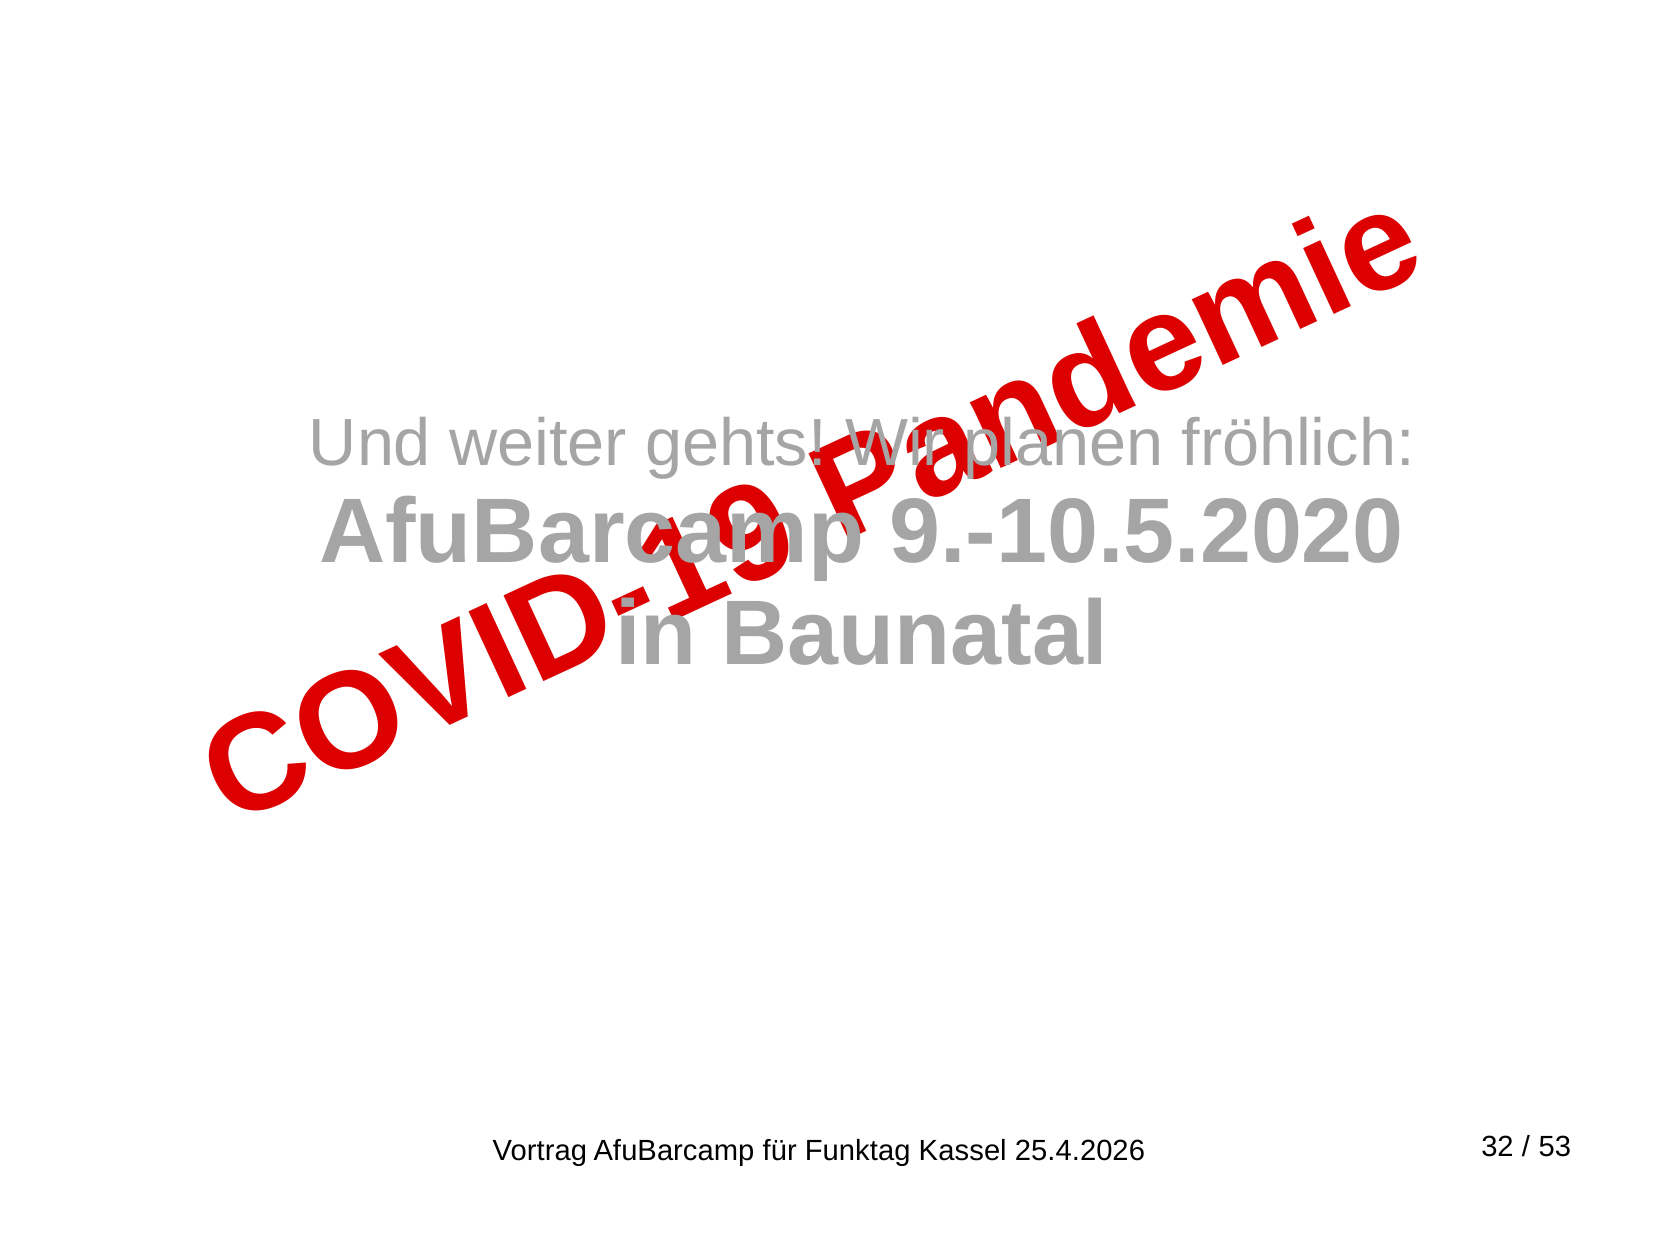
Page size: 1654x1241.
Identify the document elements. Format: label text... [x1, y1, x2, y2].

title Und weiter gehts! Wir planen fröhlich: AfuBarcamp 9.-10.5.2020 in Baunatal [118, 391, 1607, 697]
title COVID-19 Pandemie [70, 658, 758, 957]
title COVID-19 Pandemie [692, 52, 1549, 391]
